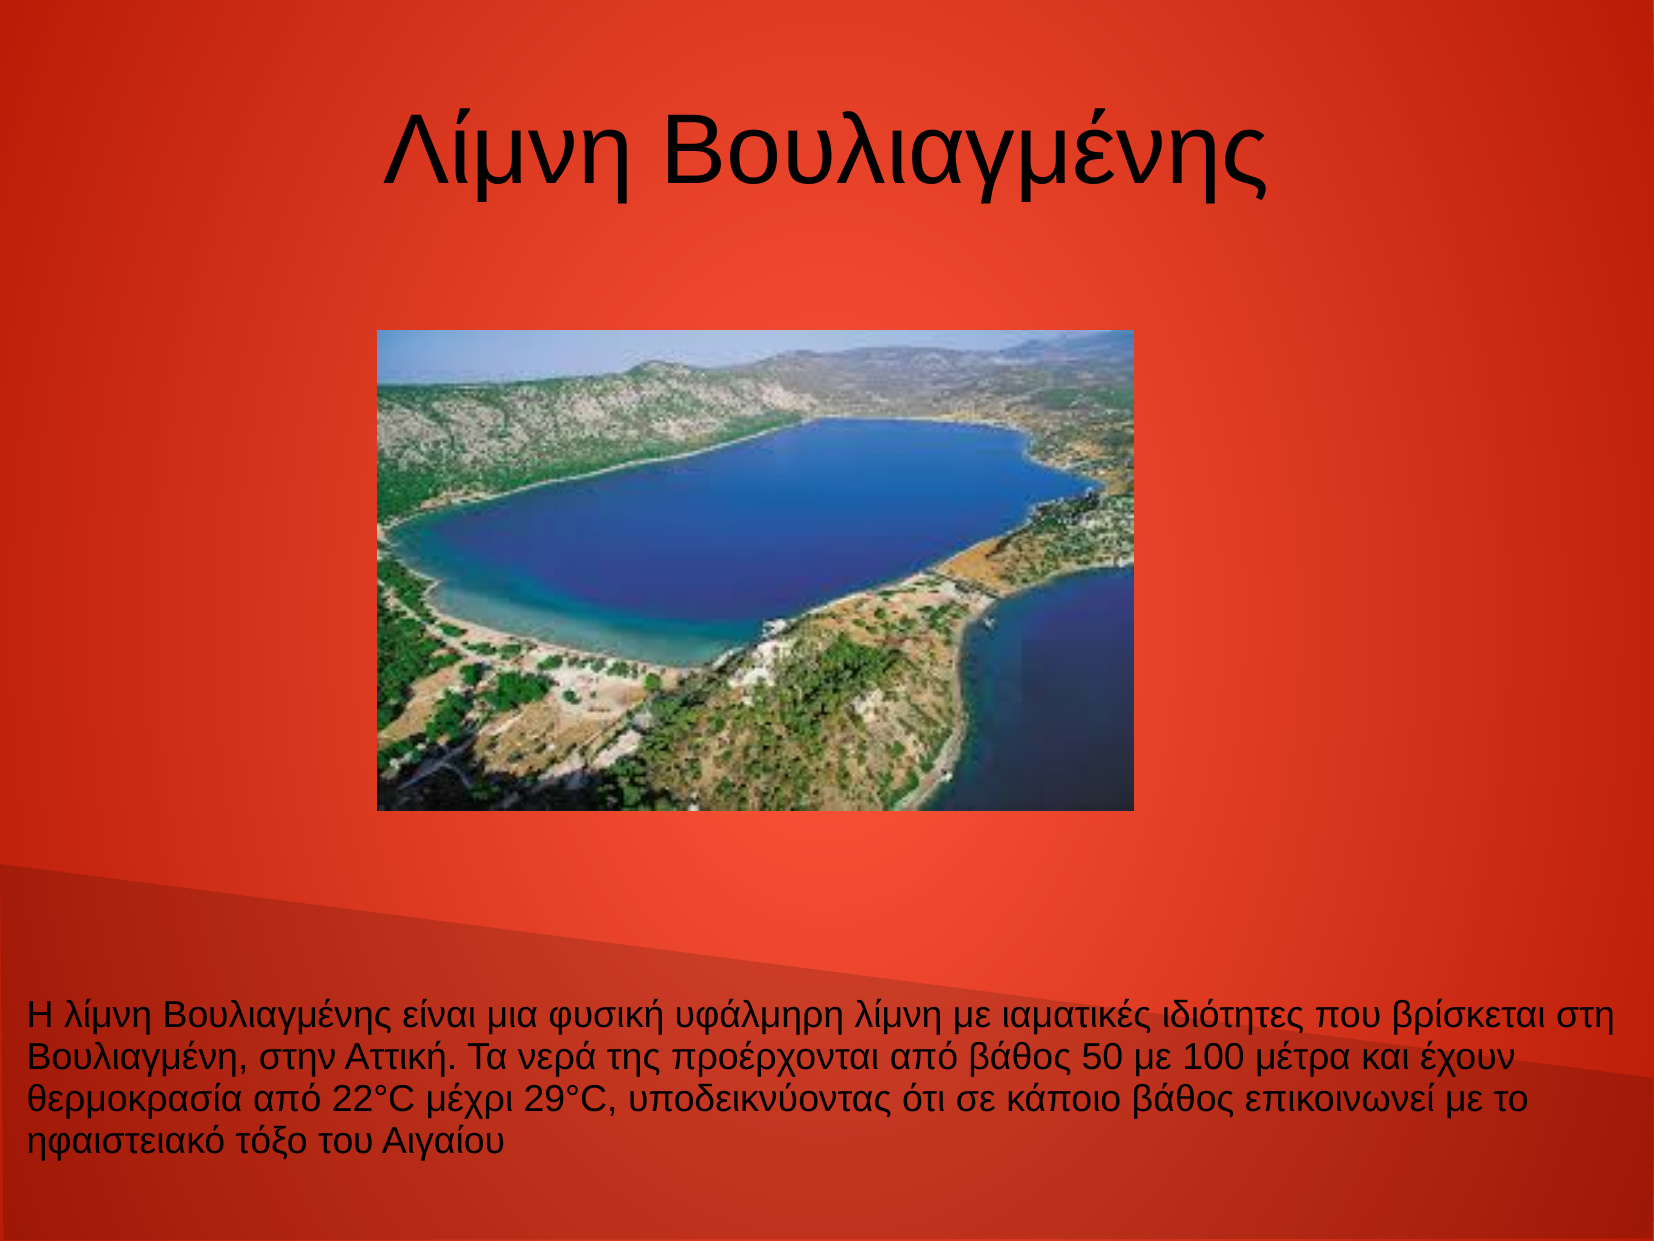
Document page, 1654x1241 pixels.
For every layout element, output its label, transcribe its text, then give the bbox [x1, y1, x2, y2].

text_box H λίμνη Βουλιαγμένης είναι μια φυσική υφάλμηρη λίμνη με ιαματικές ιδιότητες που βρίσκεται στη Βουλιαγμένη, στην Αττική. Τα νερά της προέρχονται από βάθος 50 με 100 μέτρα και έχουν θερμοκρασία από 22°C μέχρι 29°C, υποδεικνύοντας ότι σε κάποιο βάθος επικοινωνεί με το ηφαιστειακό τόξο του Αιγαίου [11, 986, 1631, 1170]
title Λίμνη Βουλιαγμένης [82, 47, 1571, 252]
picture [377, 330, 1134, 811]
